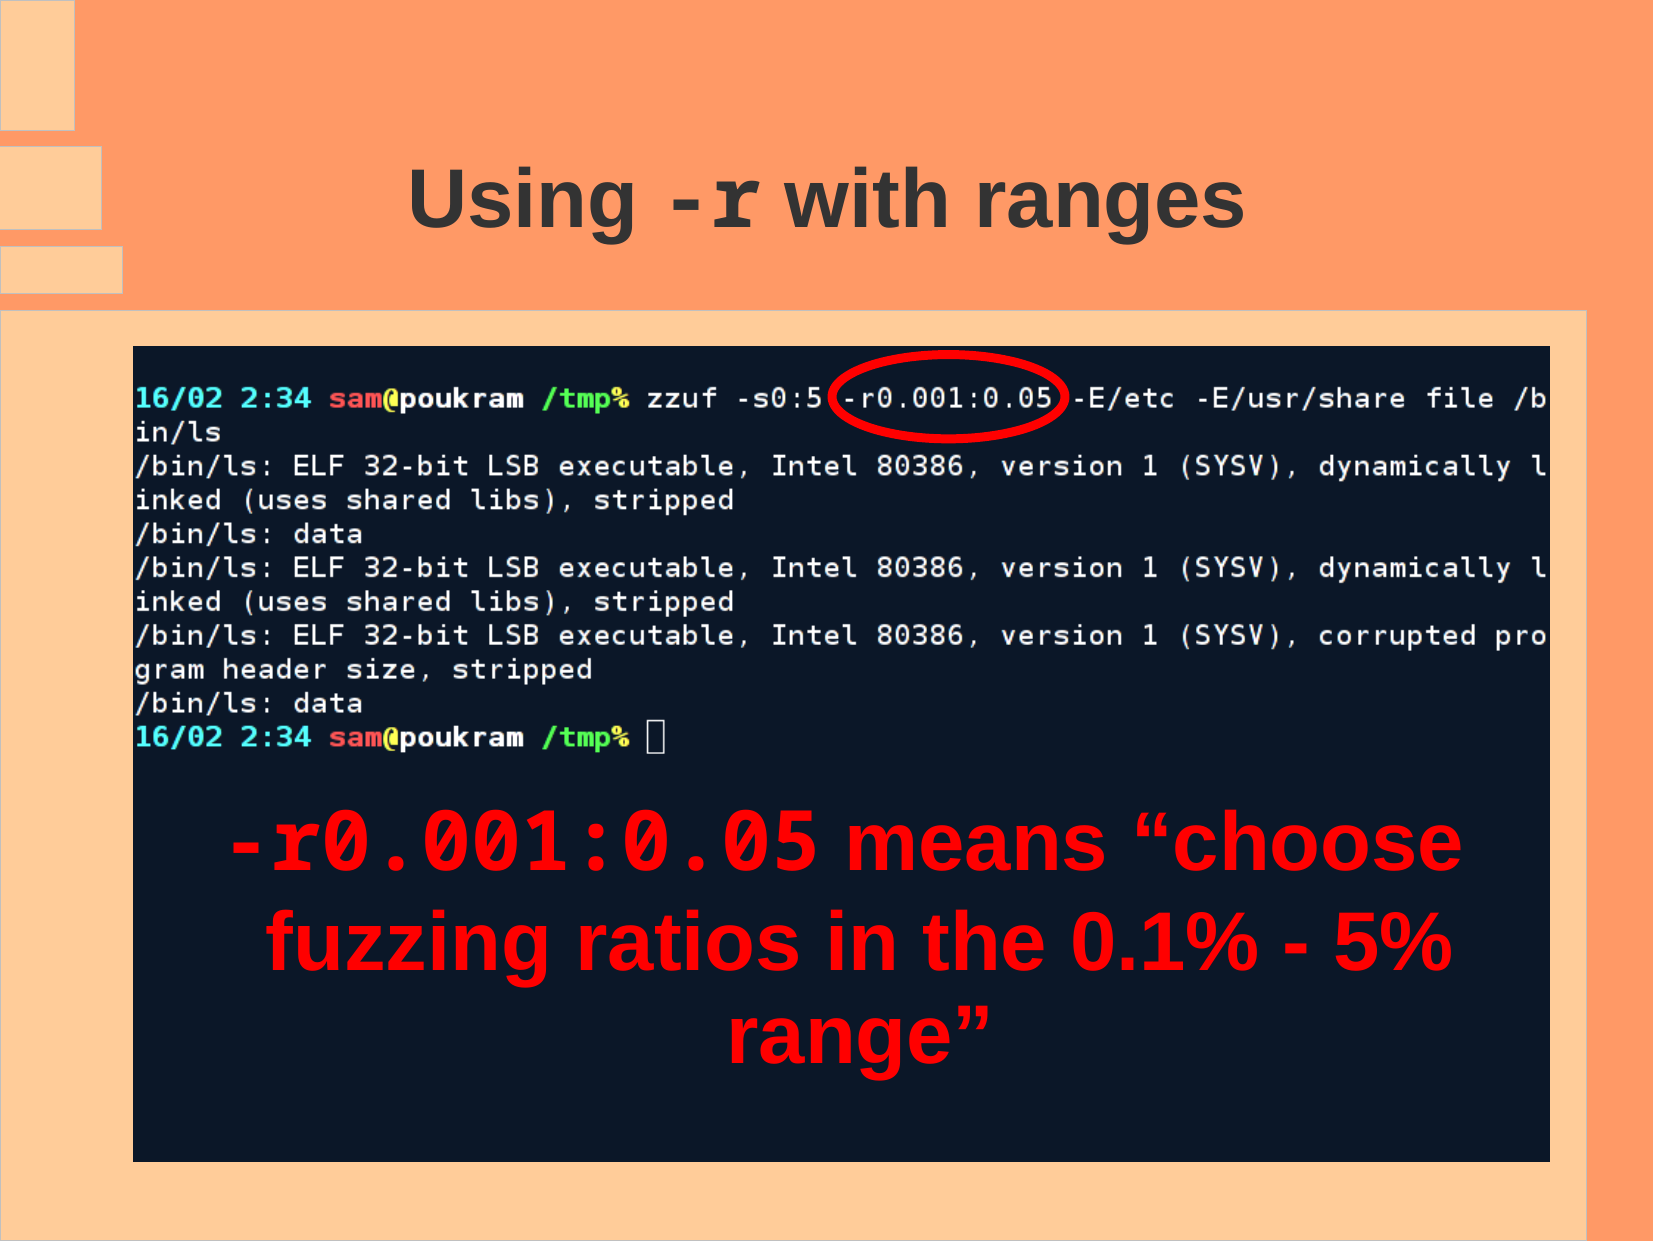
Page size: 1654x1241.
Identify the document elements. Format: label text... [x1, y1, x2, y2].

title -r0.001:0.05 means “choose fuzzing ratios in the 0.1% - 5% range” [152, 785, 1534, 1077]
picture [133, 346, 1550, 1162]
title Using -r with ranges [121, 91, 1534, 299]
